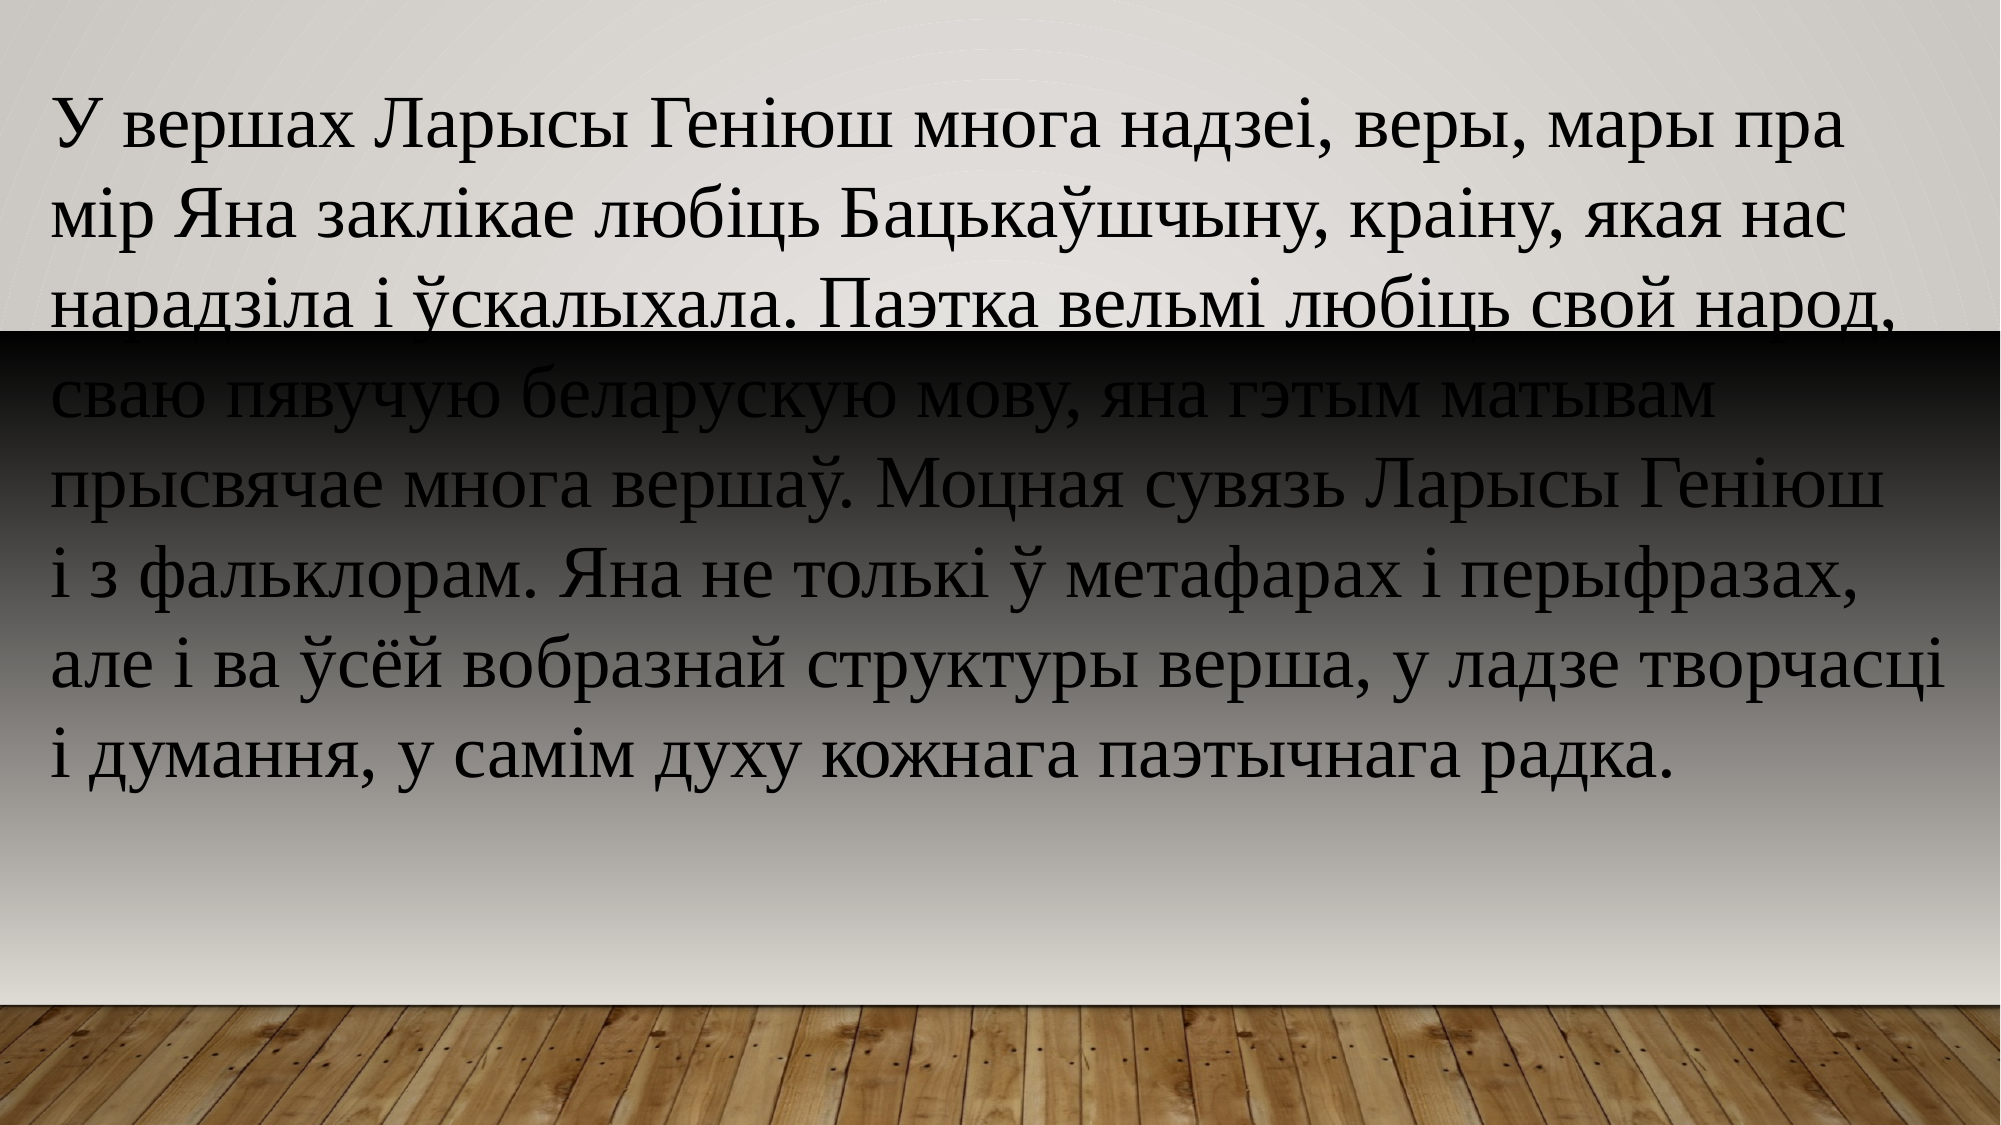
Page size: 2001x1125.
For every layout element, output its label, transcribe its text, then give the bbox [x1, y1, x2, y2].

text_box У вершах Ларысы Геніюш многа надзеі, веры, мары пра мір Яна заклікае любіць Бацькаўшчыну, краіну, якая нас нарадзіла і ўскалыхала. Паэтка вельмі любіць свой народ, сваю пявучую беларускую мову, яна гэтым матывам прысвячае многа вершаў. Моцная сувязь Ларысы Геніюш і з фальклорам. Яна не толькі ў метафарах і перыфразах, але і ва ўсёй вобразнай структуры верша, у ладзе творчасці і думання, у самім духу кожнага паэтычнага радка. [35, 64, 1983, 800]
